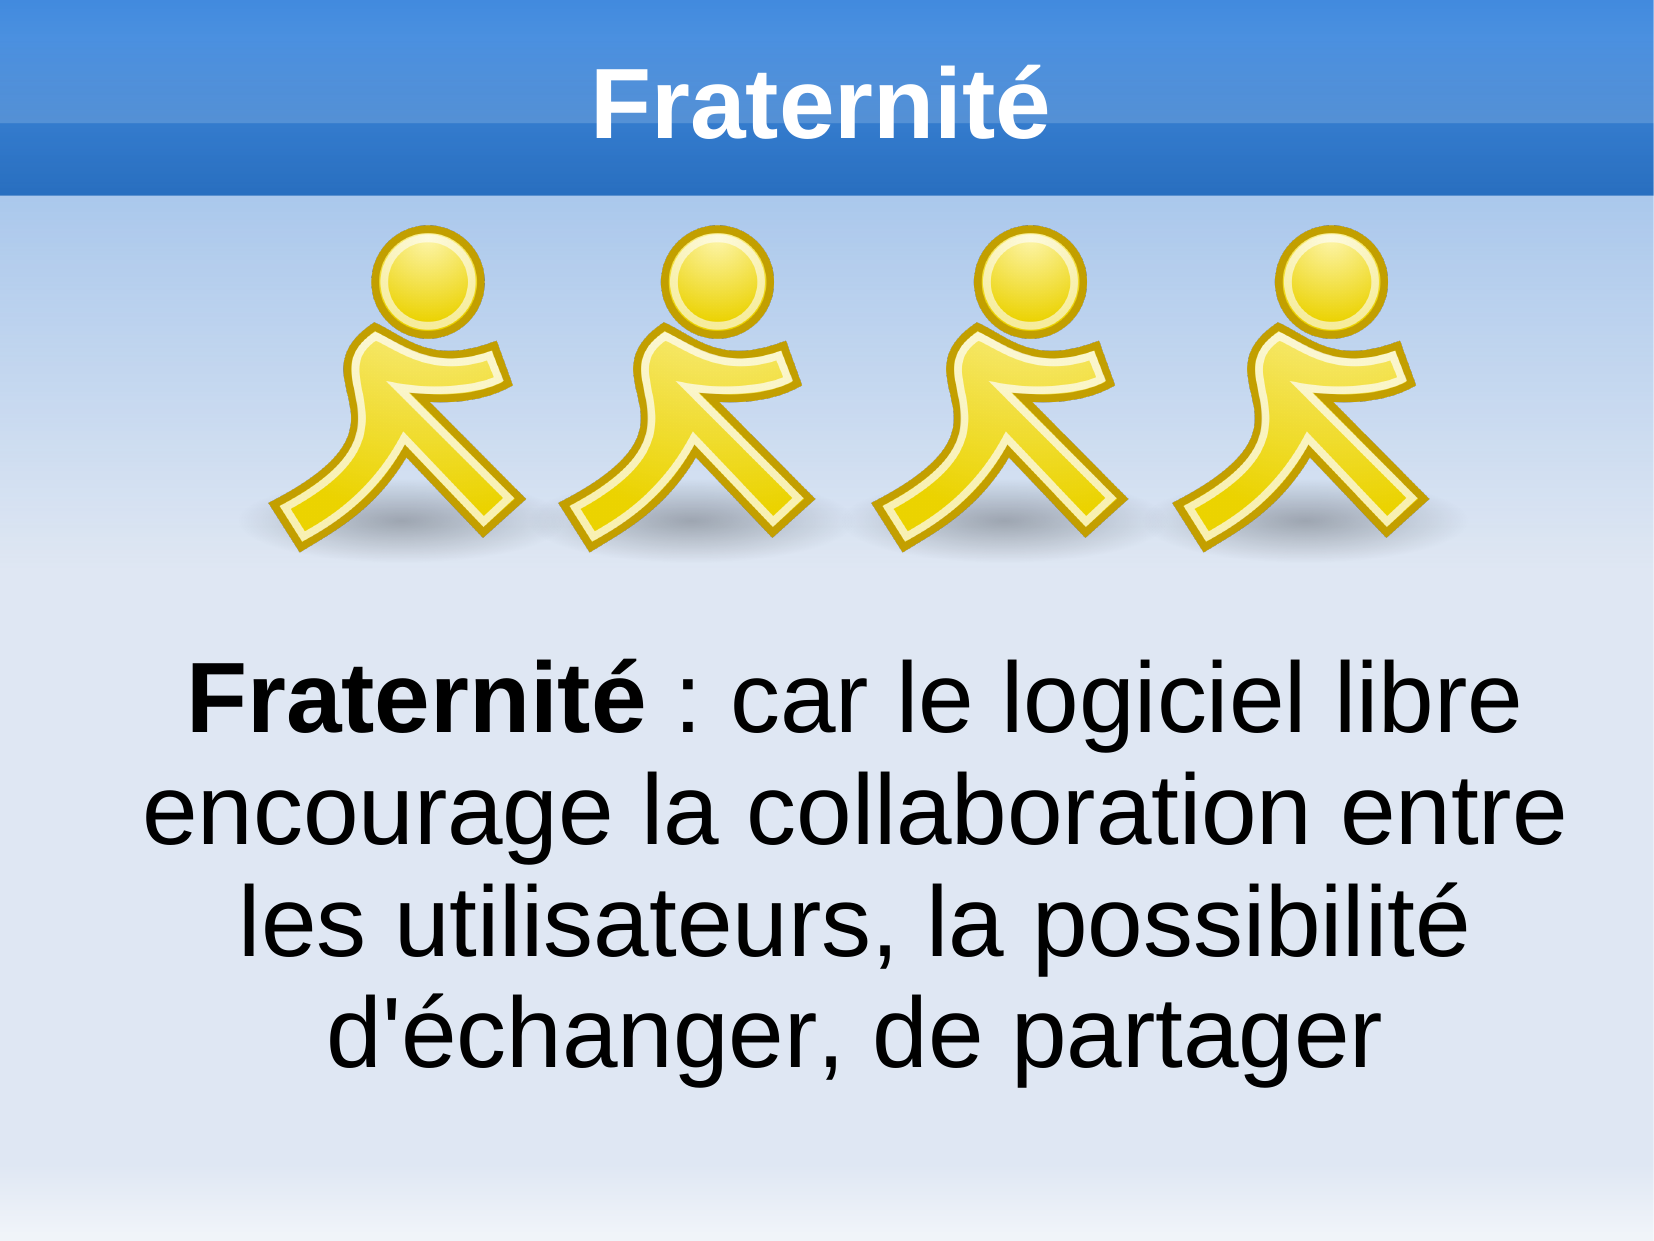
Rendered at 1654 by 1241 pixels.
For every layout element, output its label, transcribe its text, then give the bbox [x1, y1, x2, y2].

title Fraternité [76, 0, 1565, 208]
picture [0, 0, 1654, 1241]
text_box Fraternité : car le logiciel libre encourage la collaboration entre les utilisateurs, la possibilité d'échanger, de partager [93, 634, 1618, 1151]
